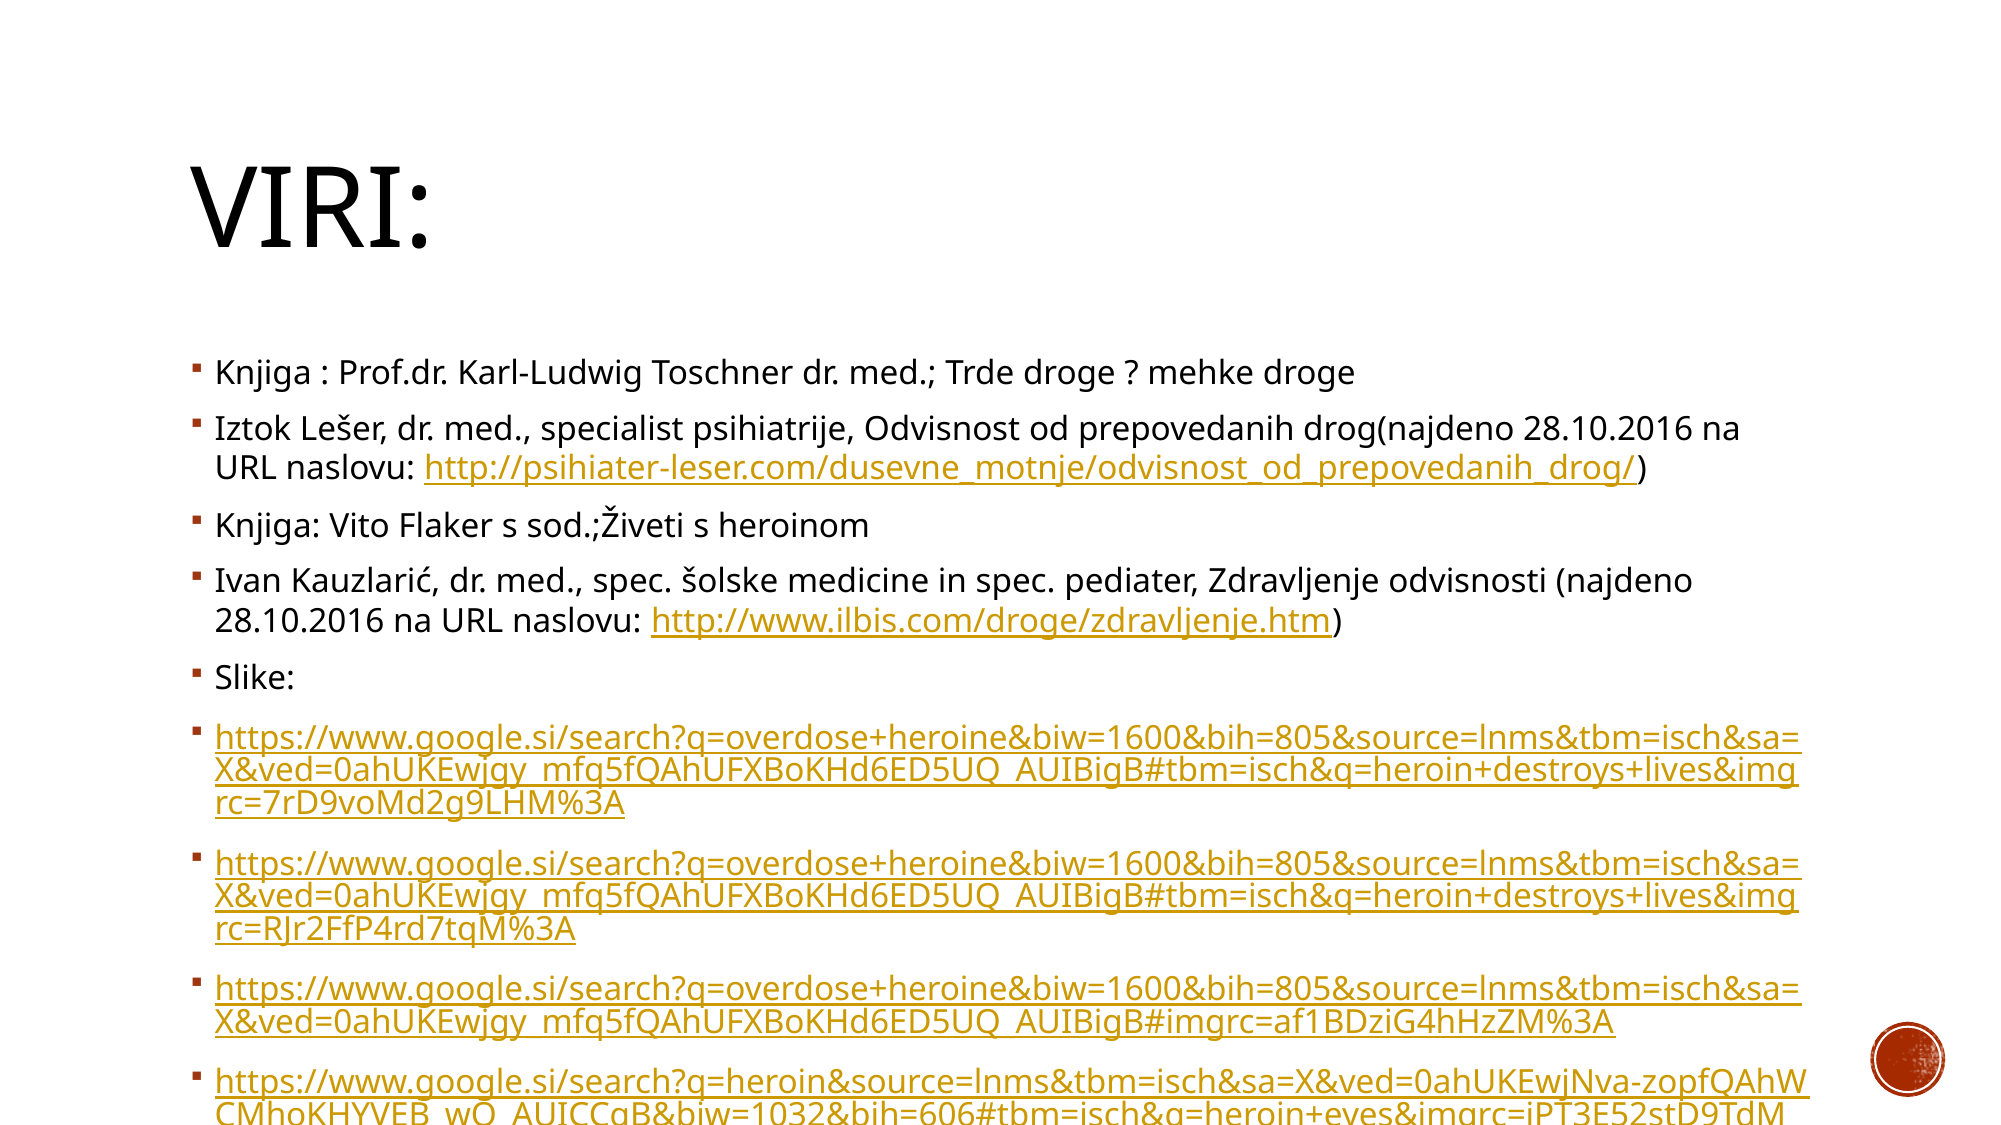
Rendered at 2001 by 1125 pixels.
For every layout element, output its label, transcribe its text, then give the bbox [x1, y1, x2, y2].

list Knjiga : Prof.dr. Karl-Ludwig Toschner dr. med.; Trde droge ? mehke droge Iztok Lešer, dr. med., specialist psihiatrije, Odvisnost od prepovedanih drog(najdeno 28.10.2016 na URL naslovu: http://psihiater-leser.com/dusevne_motnje/odvisnost_od_prepovedanih_drog/) Knjiga: Vito Flaker s sod.;Živeti s heroinom Ivan Kauzlarić, dr. med., spec. šolske medicine in spec. pediater, Zdravljenje odvisnosti (najdeno 28.10.2016 na URL naslovu: http://www.ilbis.com/droge/zdravljenje.htm) Slike: https://www.google.si/search?q=overdose+heroine&biw=1600&bih=805&source=lnms&tbm=isch&sa=X&ved=0ahUKEwjgy_mfq5fQAhUFXBoKHd6ED5UQ_AUIBigB#tbm=isch&q=heroin+destroys+lives&imgrc=7rD9voMd2g9LHM%3A https://www.google.si/search?q=overdose+heroine&biw=1600&bih=805&source=lnms&tbm=isch&sa=X&ved=0ahUKEwjgy_mfq5fQAhUFXBoKHd6ED5UQ_AUIBigB#tbm=isch&q=heroin+destroys+lives&imgrc=RJr2FfP4rd7tqM%3A https://www.google.si/search?q=overdose+heroine&biw=1600&bih=805&source=lnms&tbm=isch&sa=X&ved=0ahUKEwjgy_mfq5fQAhUFXBoKHd6ED5UQ_AUIBigB#imgrc=af1BDziG4hHzZM%3A https://www.google.si/search?q=heroin&source=lnms&tbm=isch&sa=X&ved=0ahUKEwjNva-zopfQAhWCMhoKHYVEB_wQ_AUICCgB&biw=1032&bih=606#tbm=isch&q=heroin+eyes&imgrc=jPT3E52stD9TdM%3A https://www.google.si/search?q=heroin&source=lnms&tbm=isch&sa=X&ved=0ahUKEwjNva-zopfQAhWCMhoKHYVEB_wQ_AUICCgB&biw=1032&bih=606#tbm=isch&q=heroin+eyes&imgrc=M-Vt_QOQqur2YM%3A [175, 348, 1826, 1013]
picture [1870, 1021, 1946, 1097]
title viri: [175, 79, 1826, 344]
